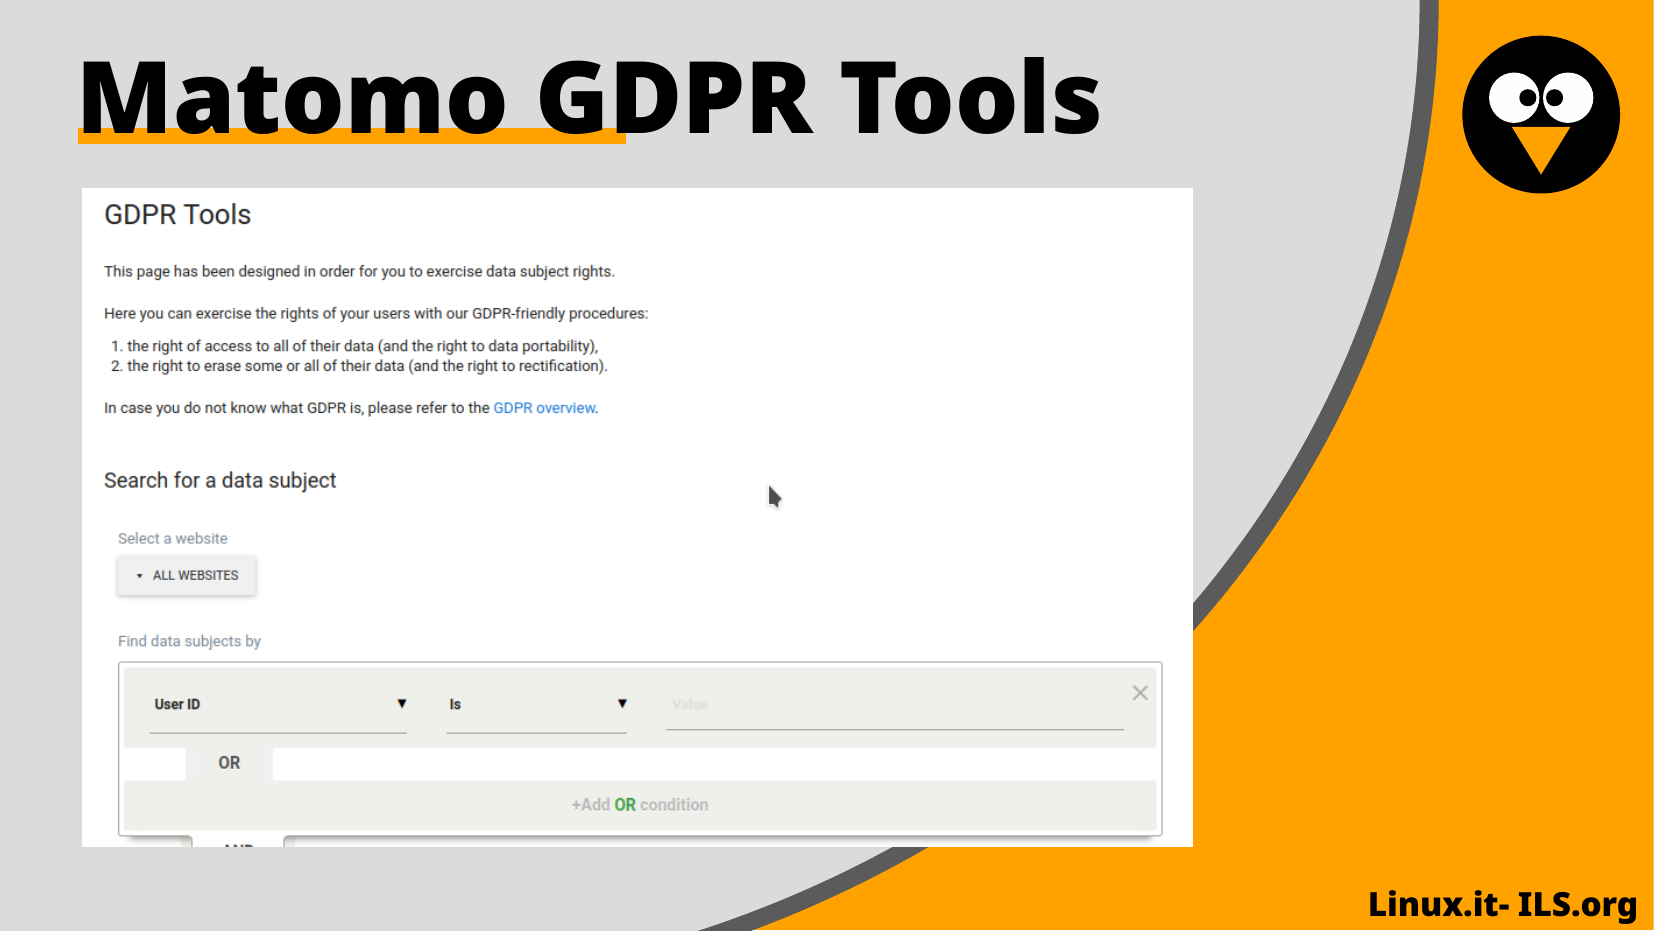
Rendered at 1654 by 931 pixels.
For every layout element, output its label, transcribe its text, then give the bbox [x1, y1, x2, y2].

picture [82, 188, 1193, 847]
text_box Linux.it- ILS.org [1346, 874, 1654, 927]
title Matomo GDPR Tools [76, 0, 1347, 209]
